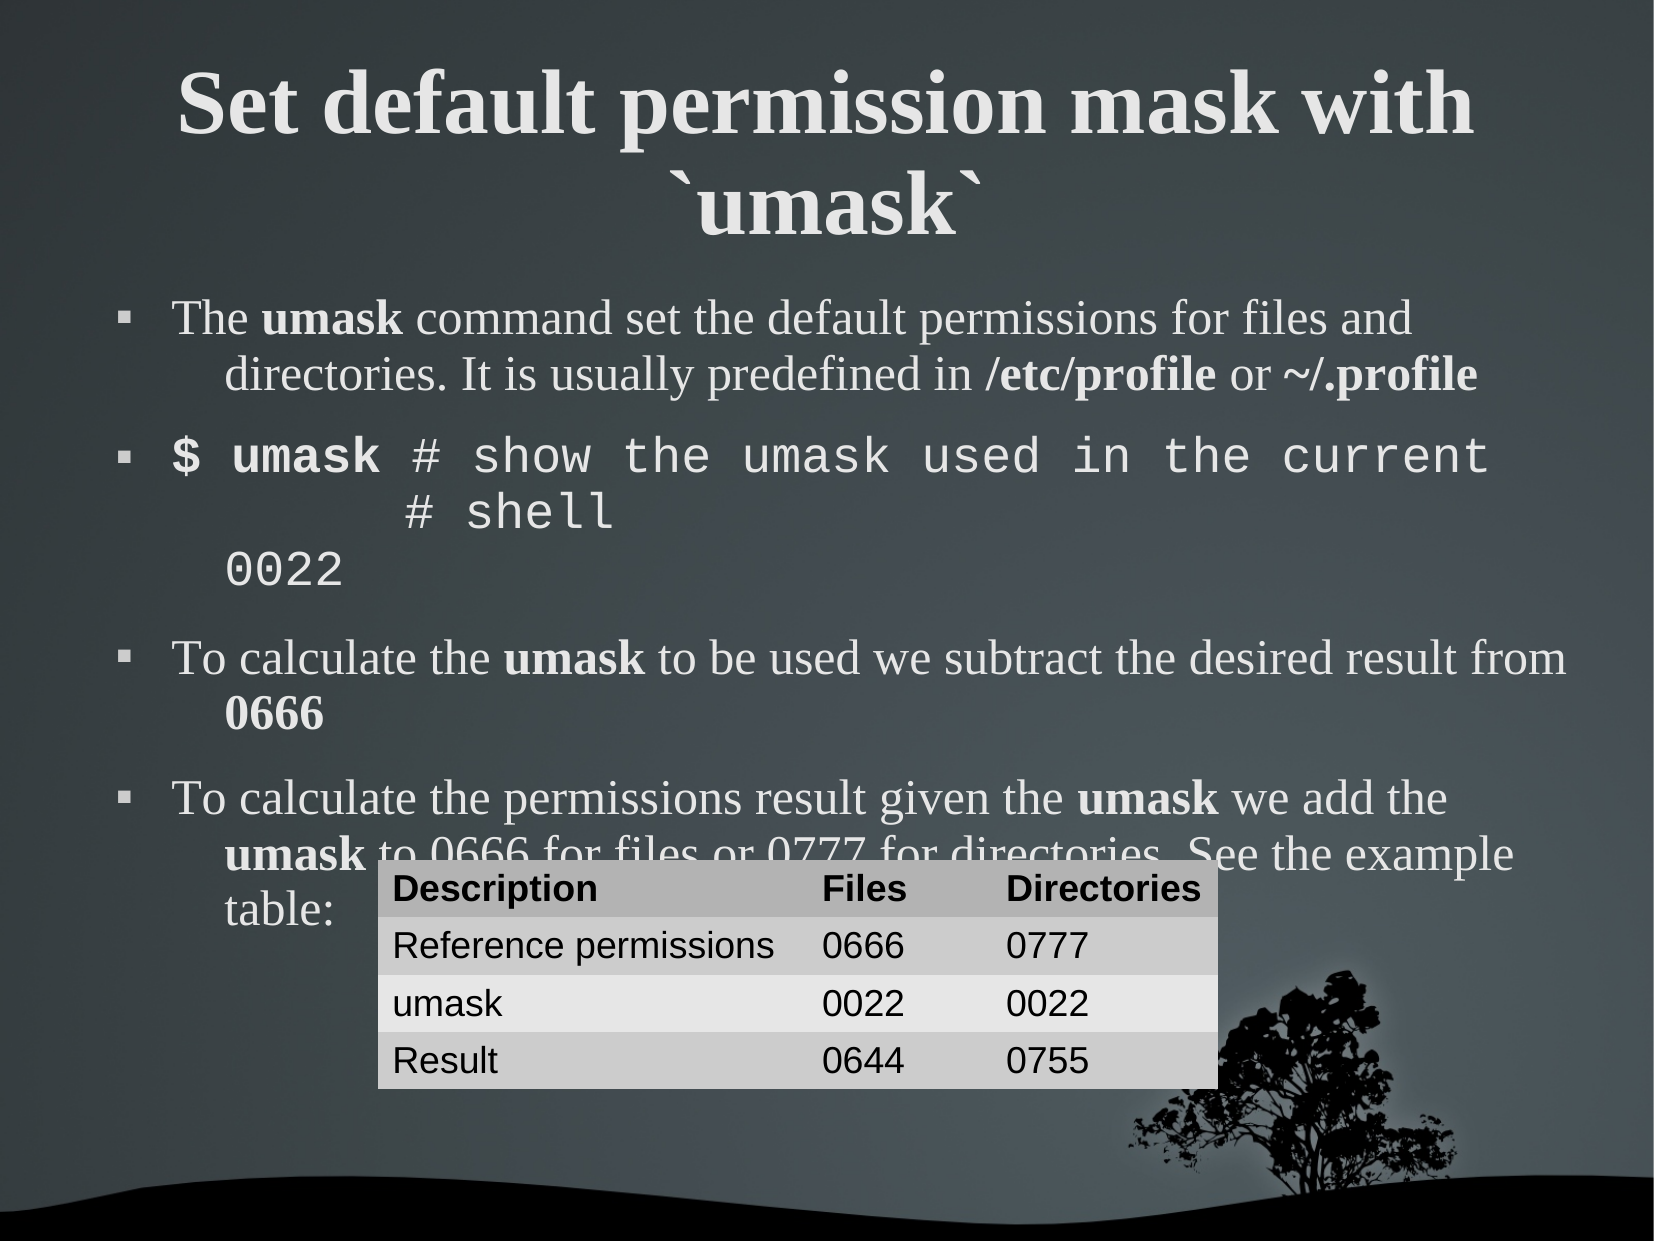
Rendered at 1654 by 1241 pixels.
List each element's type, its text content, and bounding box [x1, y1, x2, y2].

table_cell 0022 [991, 975, 1218, 1032]
table_cell Reference permissions [378, 917, 807, 975]
table_cell 0644 [807, 1032, 991, 1089]
table_cell 0755 [991, 1032, 1218, 1089]
table_cell 0666 [807, 917, 991, 975]
picture [0, 0, 1654, 1241]
title Set default permission mask with `umask` [82, 33, 1571, 273]
table_cell 0777 [991, 917, 1218, 975]
list The umask command set the default permissions for files and directories. It is usually predefined in /etc/profile or ~/.profile $ umask # show the umask used in the current # shell 0022 To calculate the umask to be used we subtract the desired result from 0666 To calculate the permissions result given the umask we add the umask to 0666 for files or 0777 for directories. See the example table: [82, 290, 1571, 1109]
table_header Directories [991, 860, 1218, 917]
table_header Description [378, 860, 807, 917]
table_cell umask [378, 975, 807, 1032]
table_cell 0022 [807, 975, 991, 1032]
table_header Files [807, 860, 991, 917]
table_cell Result [378, 1032, 807, 1089]
